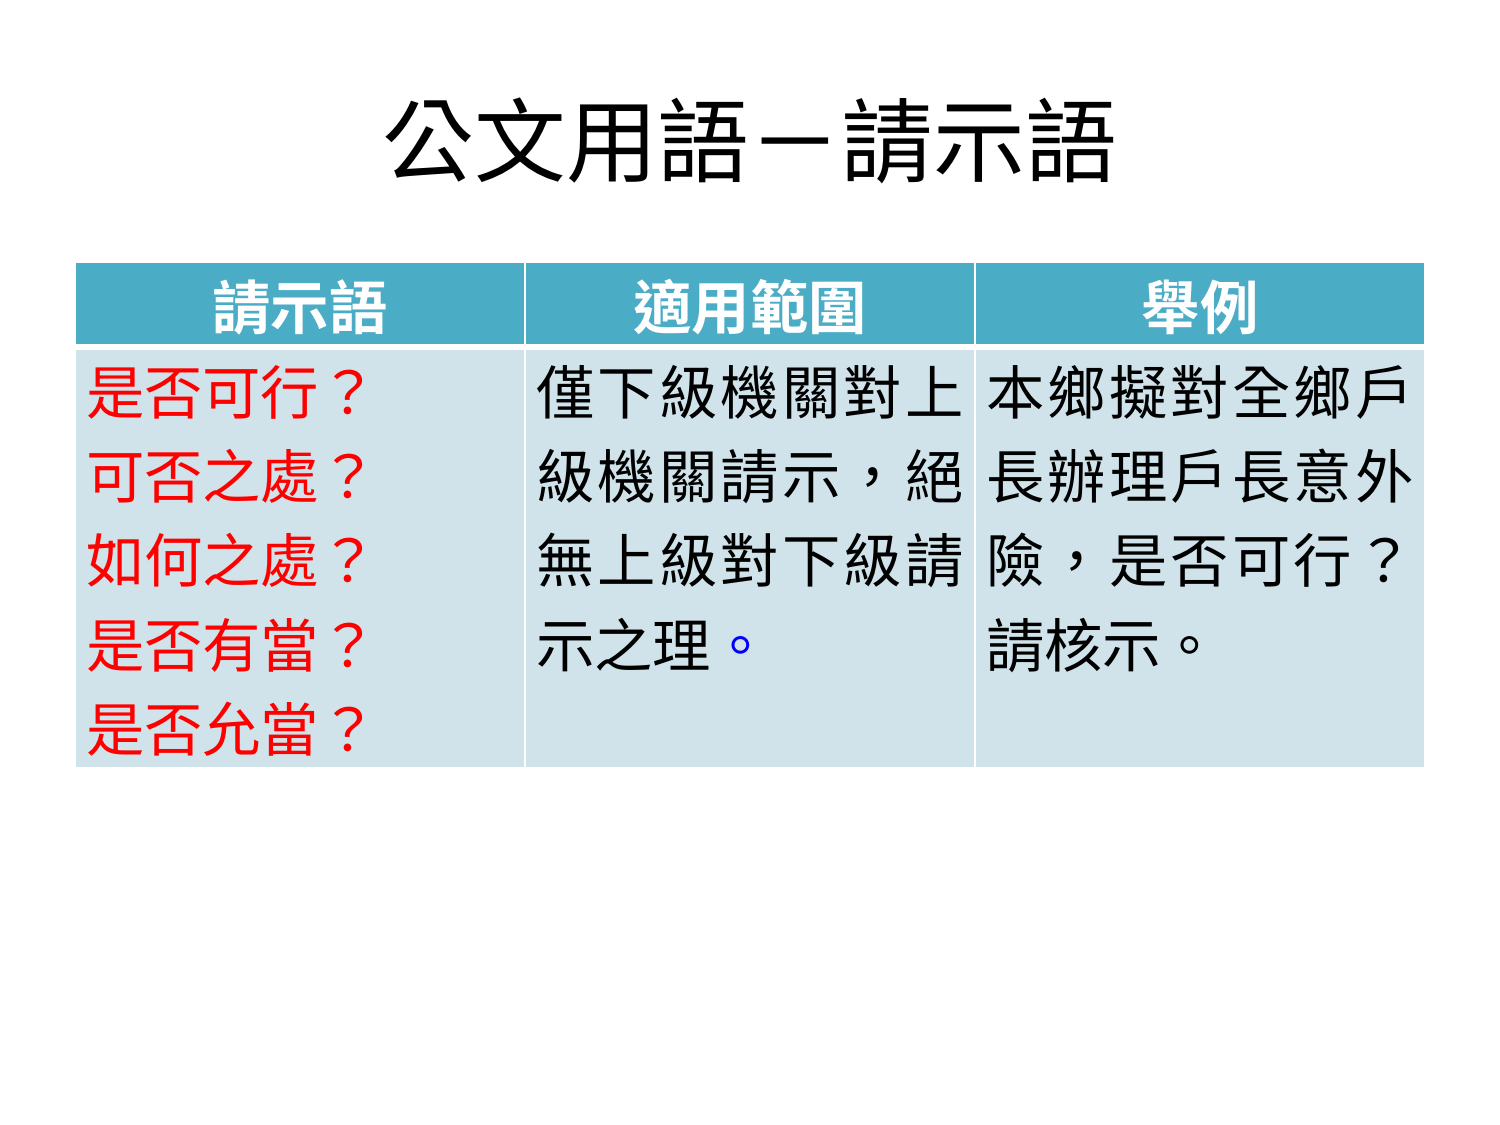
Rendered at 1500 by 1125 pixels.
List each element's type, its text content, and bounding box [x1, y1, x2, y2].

table_header 請示語 [76, 263, 524, 344]
table_cell 本鄉擬對全鄉戶長辦理戶長意外險，是否可行？請核示。 [976, 350, 1424, 767]
table_header 適用範圍 [526, 263, 974, 344]
table_header 舉例 [976, 263, 1424, 344]
title 公文用語－請示語 [75, 45, 1425, 233]
table_cell 是否可行？ 可否之處？ 如何之處？ 是否有當？ 是否允當？ [76, 350, 524, 767]
table_cell 僅下級機關對上級機關請示，絕無上級對下級請示之理。 [526, 350, 974, 767]
